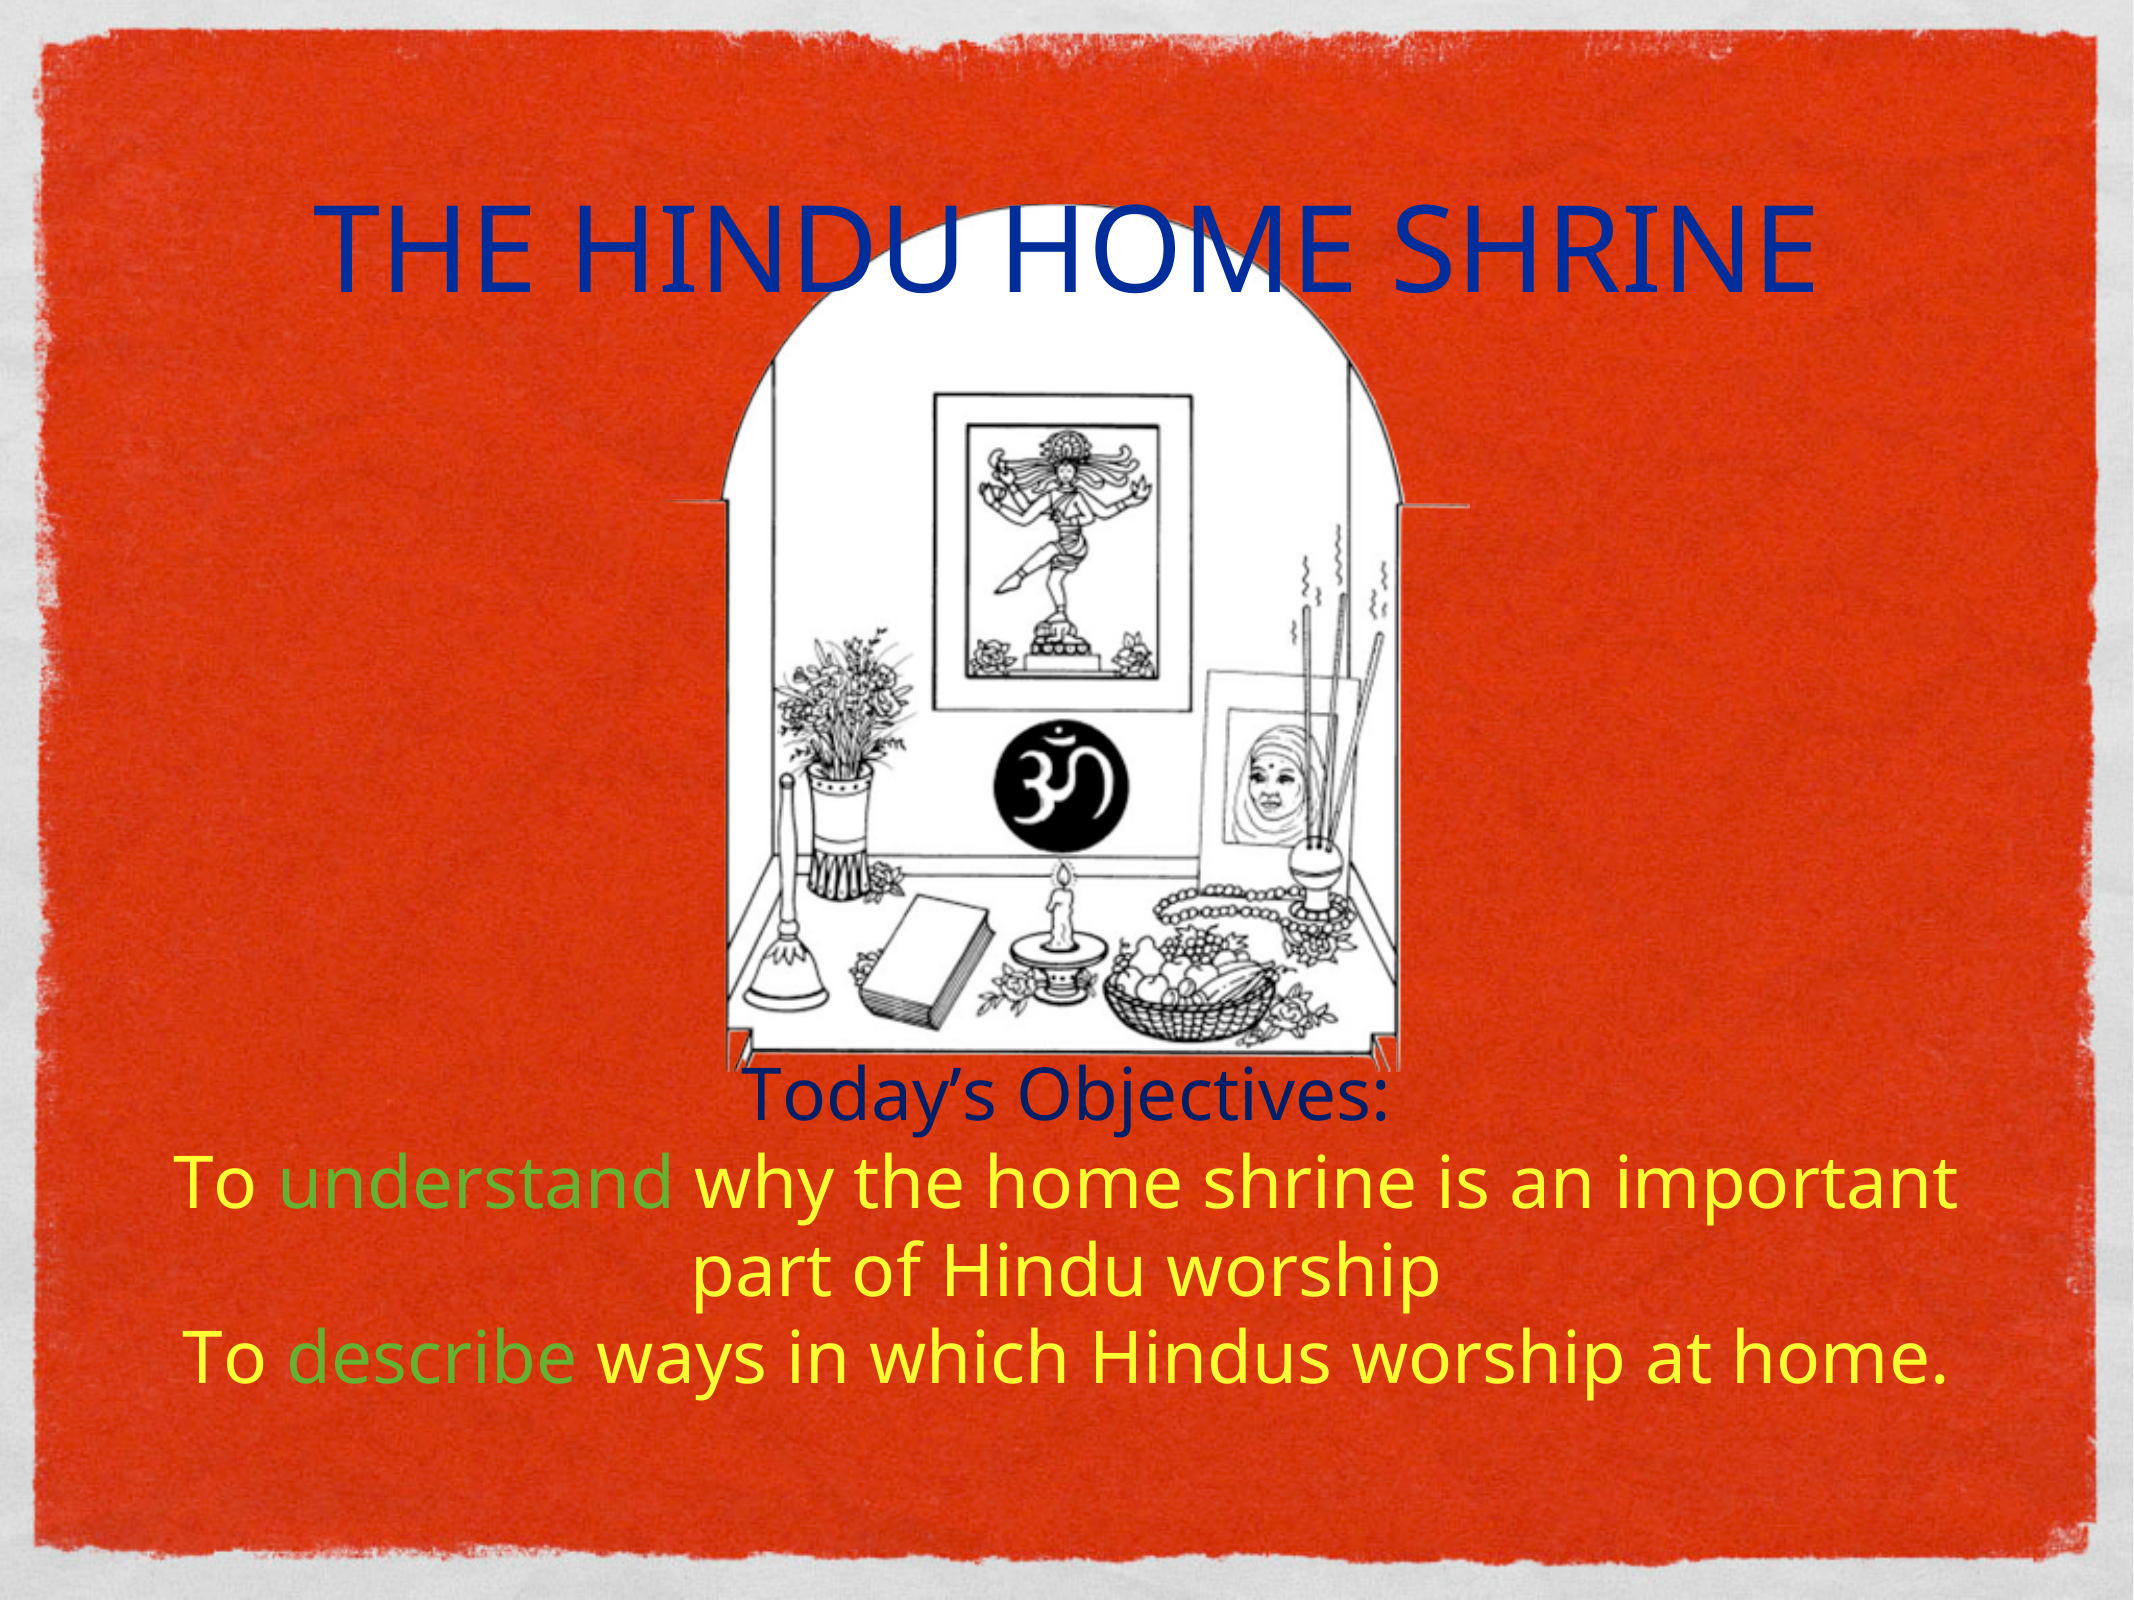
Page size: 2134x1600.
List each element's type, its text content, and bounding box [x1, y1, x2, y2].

text_box THE HINDU HOME SHRINE [158, 159, 1977, 328]
picture [663, 328, 1470, 1039]
list Today’s Objectives: To understand why the home shrine is an important part of Hindu worship To describe ways in which Hindus worship at home. [158, 1039, 1975, 1600]
